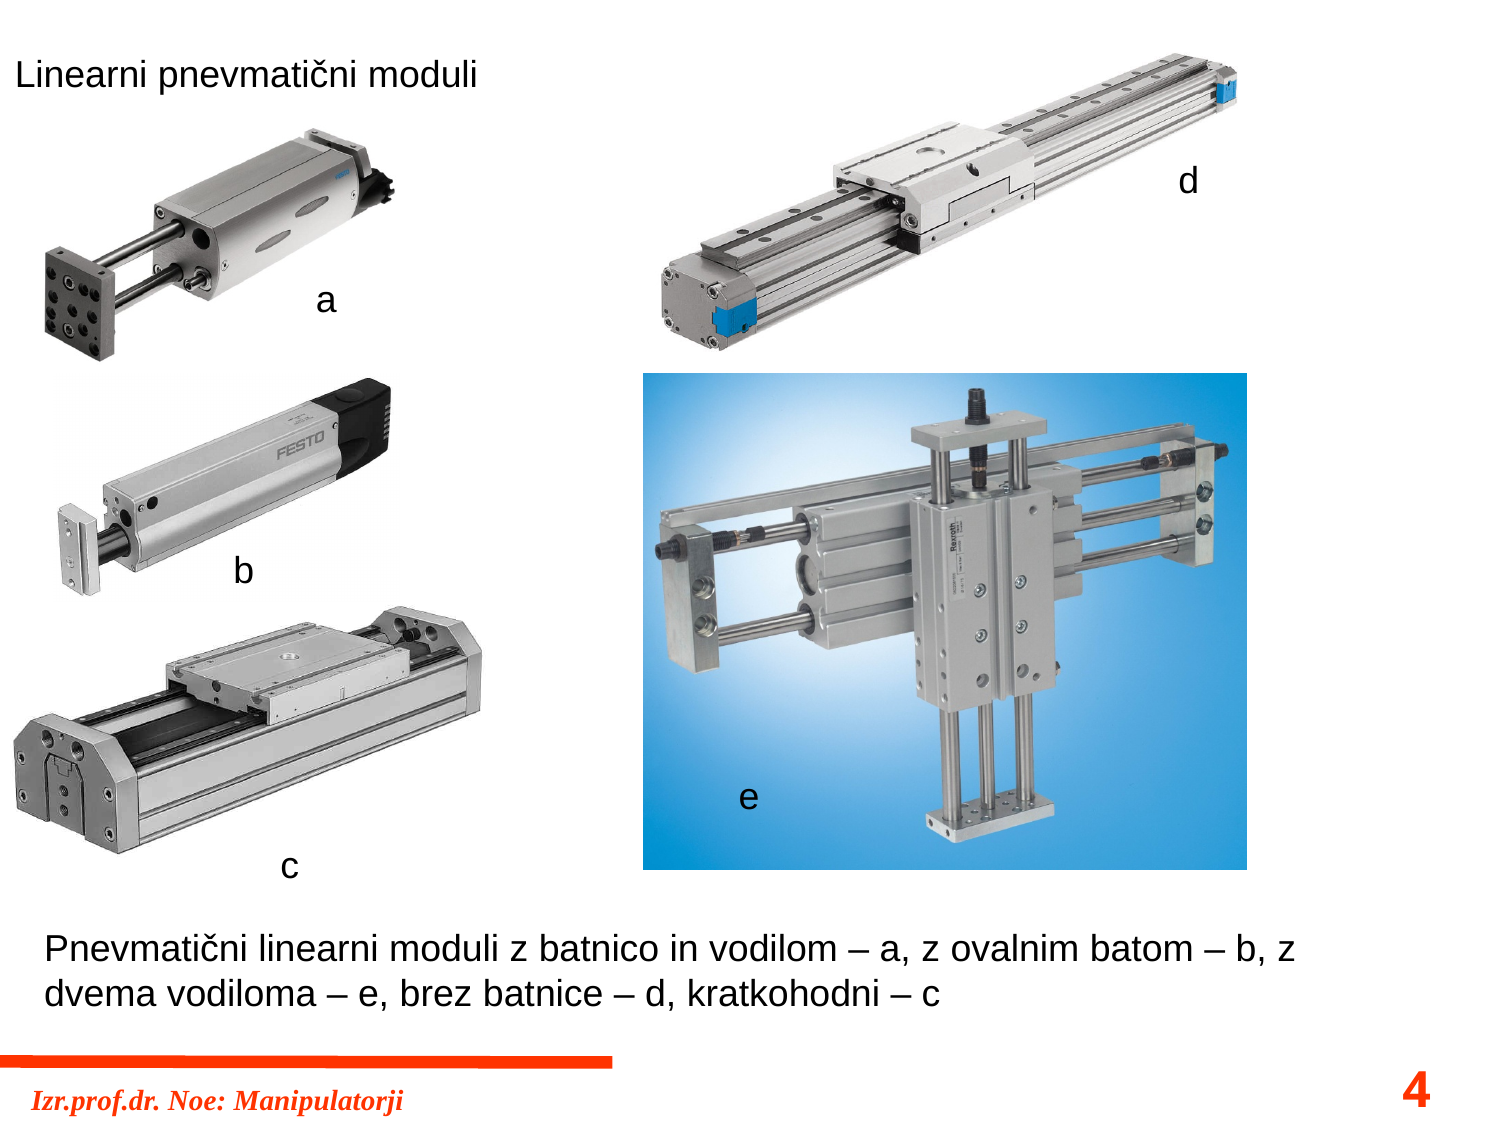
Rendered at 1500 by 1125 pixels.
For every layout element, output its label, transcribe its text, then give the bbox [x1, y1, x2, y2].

text_box a [301, 267, 467, 327]
picture [0, 373, 506, 880]
text_box Pnevmatični linearni moduli z batnico in vodilom – a, z ovalnim batom – b, z dvema vodiloma – e, brez batnice – d, kratkohodni – c [29, 916, 1424, 1022]
text_box d [1163, 149, 1424, 209]
text_box b [218, 538, 443, 599]
picture [643, 373, 1247, 870]
text_box c [265, 833, 526, 894]
picture [41, 125, 403, 365]
text_box Linearni pnevmatični moduli [0, 42, 643, 103]
text_box e [723, 764, 865, 825]
picture [643, 42, 1244, 358]
